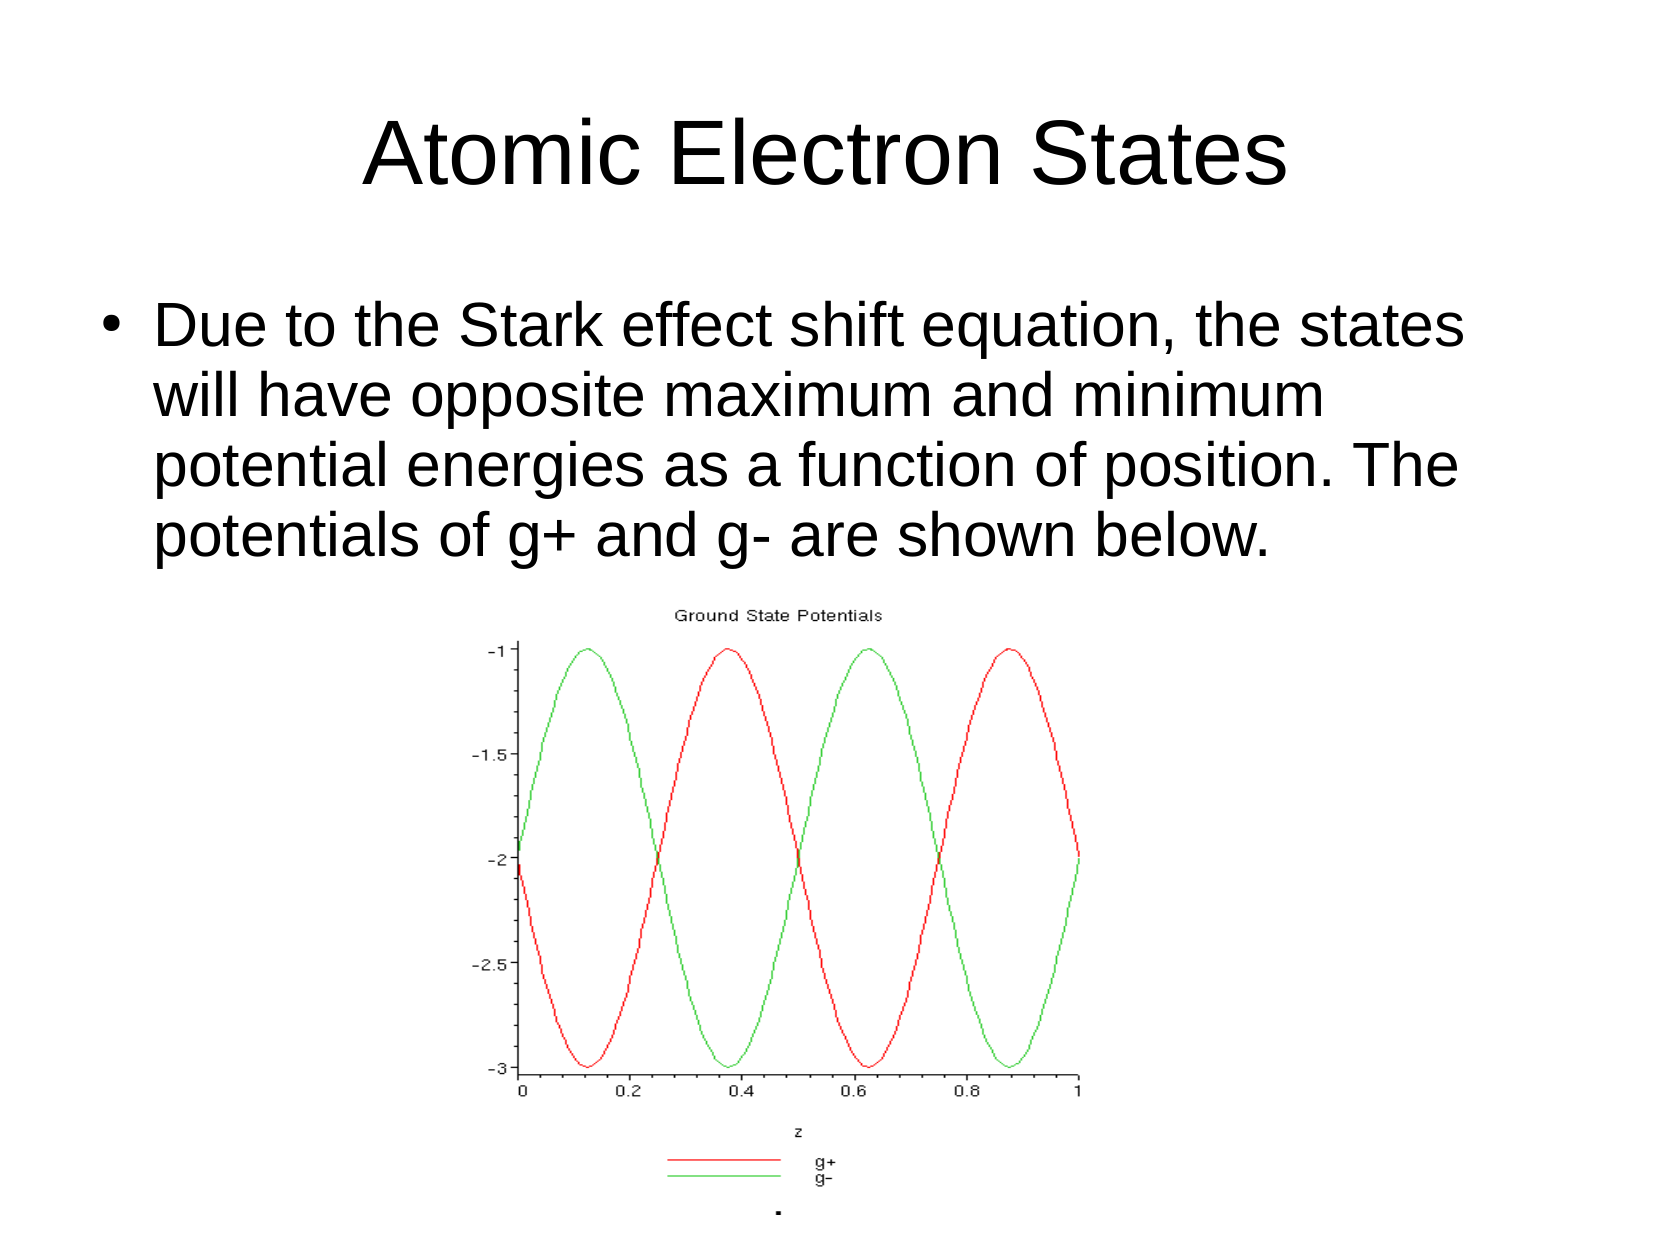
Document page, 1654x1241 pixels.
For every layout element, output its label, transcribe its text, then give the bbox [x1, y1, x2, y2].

title Atomic Electron States [82, 49, 1571, 257]
list Due to the Stark effect shift equation, the states will have opposite maximum and minimum potential energies as a function of position. The potentials of g+ and g- are shown below. [82, 290, 1538, 1010]
picture [428, 599, 1171, 1216]
